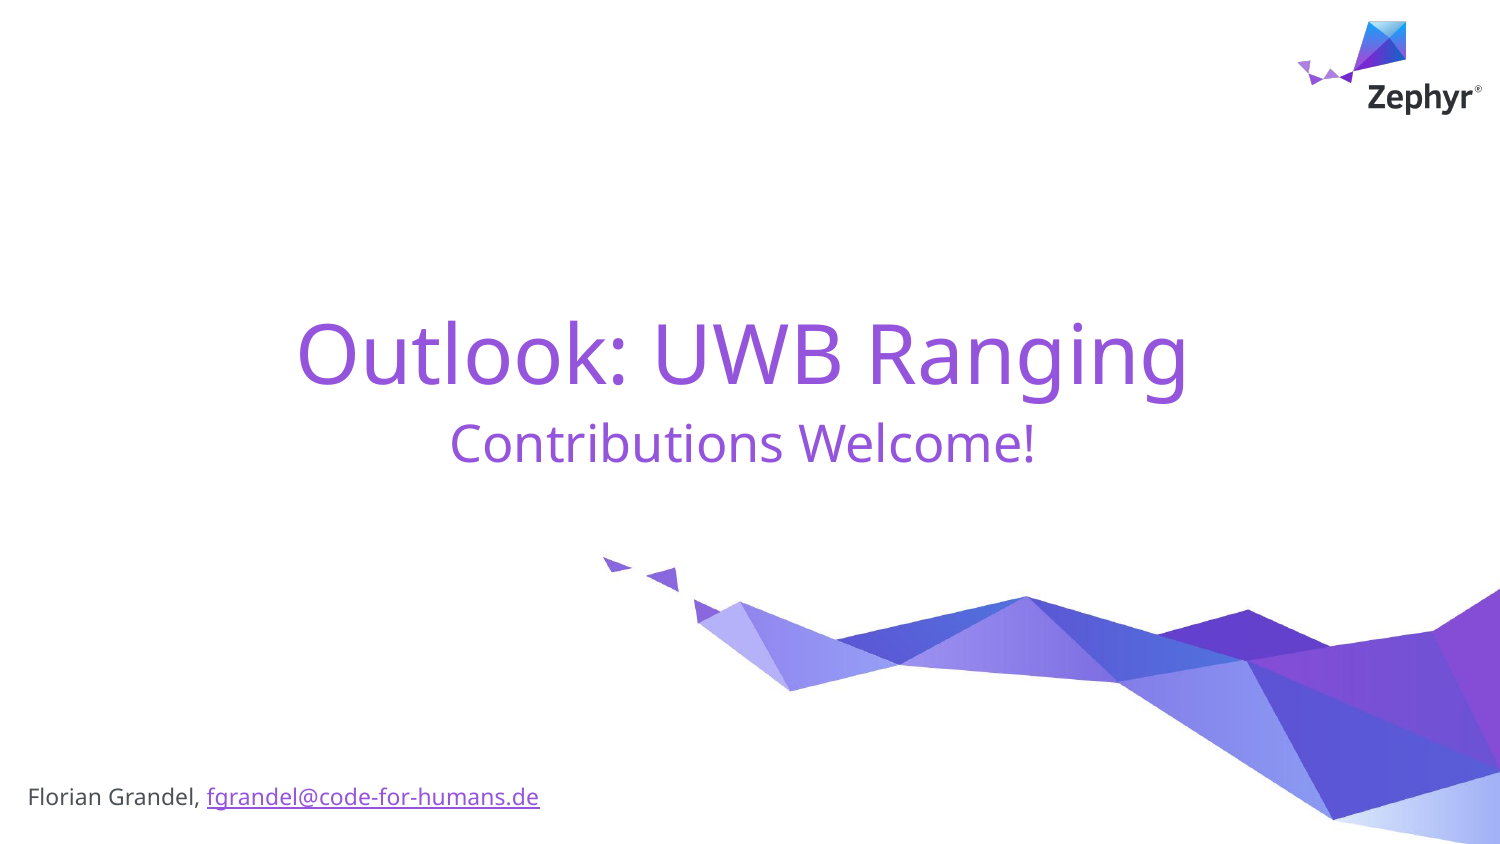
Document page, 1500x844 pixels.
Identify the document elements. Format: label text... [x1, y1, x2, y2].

picture [0, 0, 1500, 844]
subtitle Florian Grandel, fgrandel@code-for-humans.de [12, 762, 678, 818]
title Outlook: UWB Ranging Contributions Welcome! [58, 278, 1429, 535]
